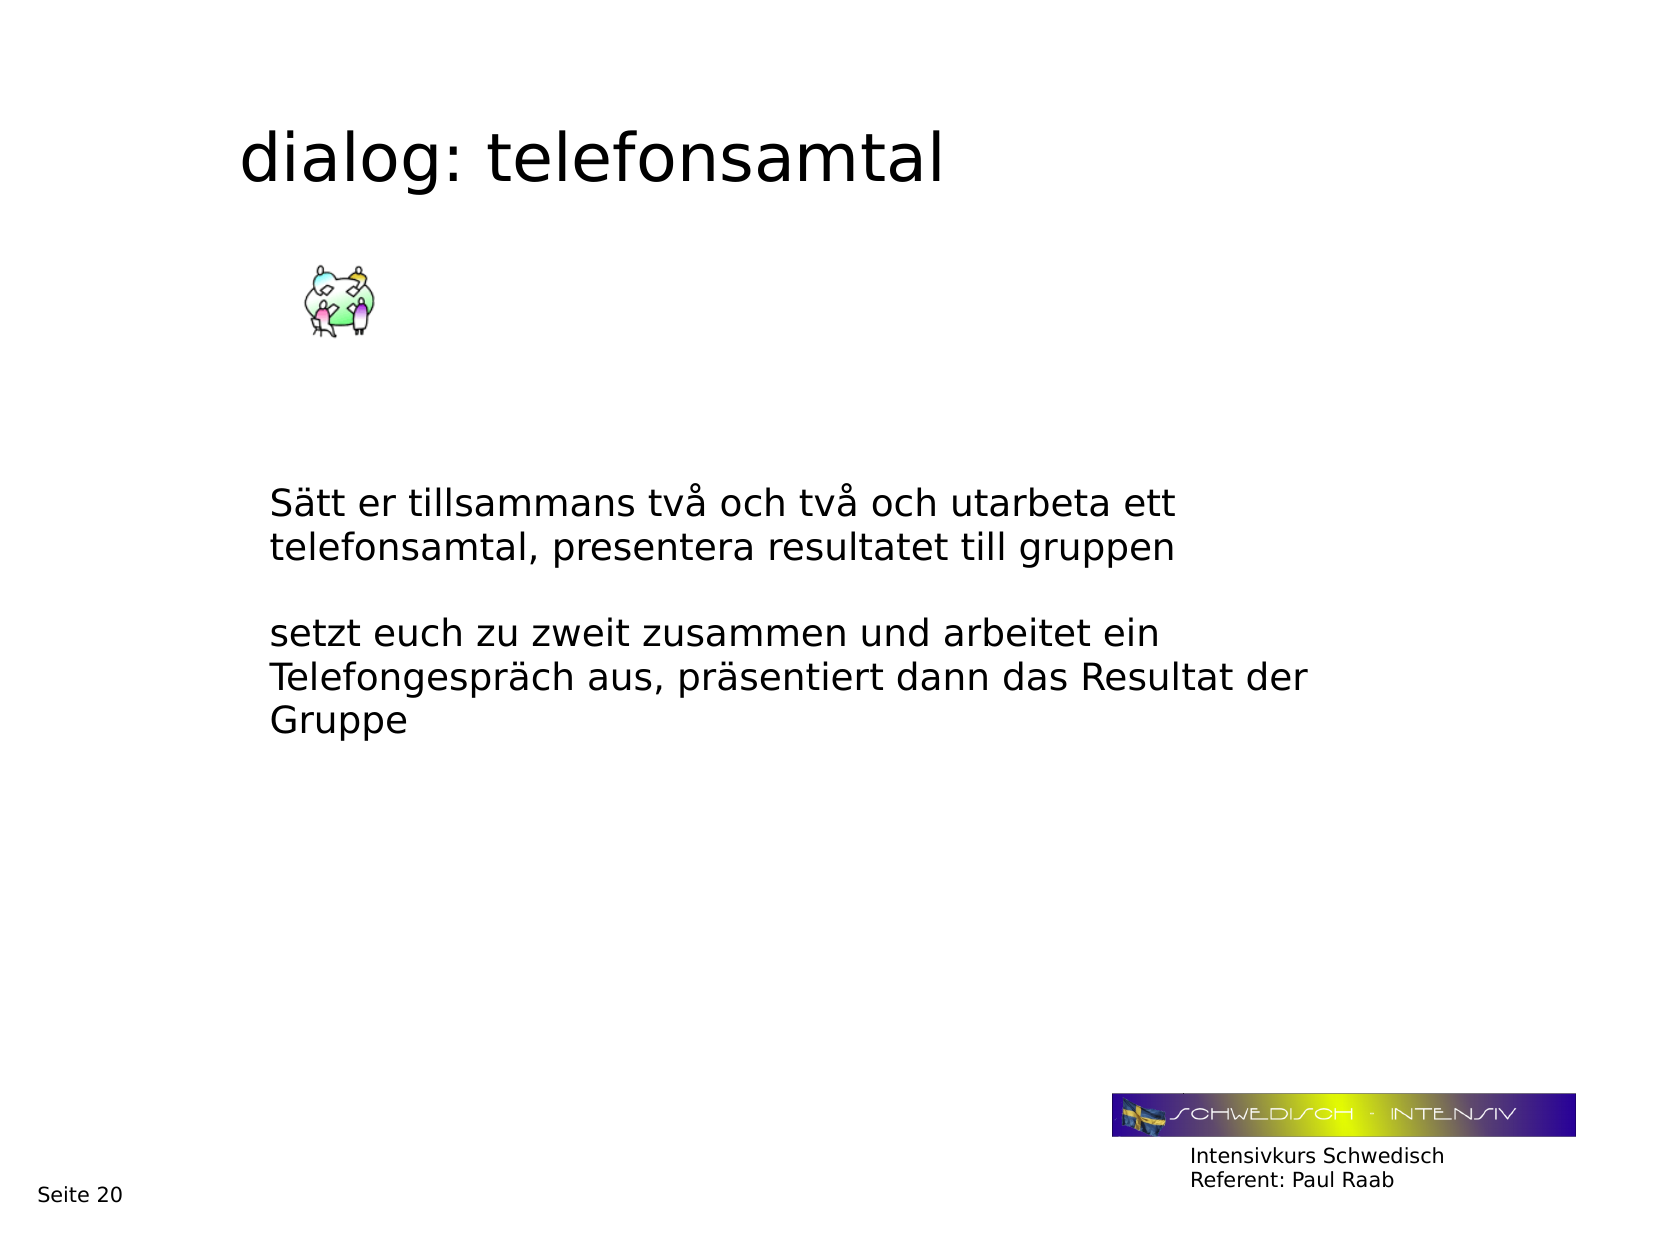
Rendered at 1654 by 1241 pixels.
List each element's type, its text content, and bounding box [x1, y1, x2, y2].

picture [1112, 1093, 1576, 1137]
text_box Sätt er tillsammans två och två och utarbeta ett telefonsamtal, presentera resultatet till gruppen setzt euch zu zweit zusammen und arbeitet ein Telefongespräch aus, präsentiert dann das Resultat der Gruppe [254, 474, 1379, 751]
picture [300, 262, 377, 341]
text_box dialog: telefonsamtal [225, 112, 976, 206]
